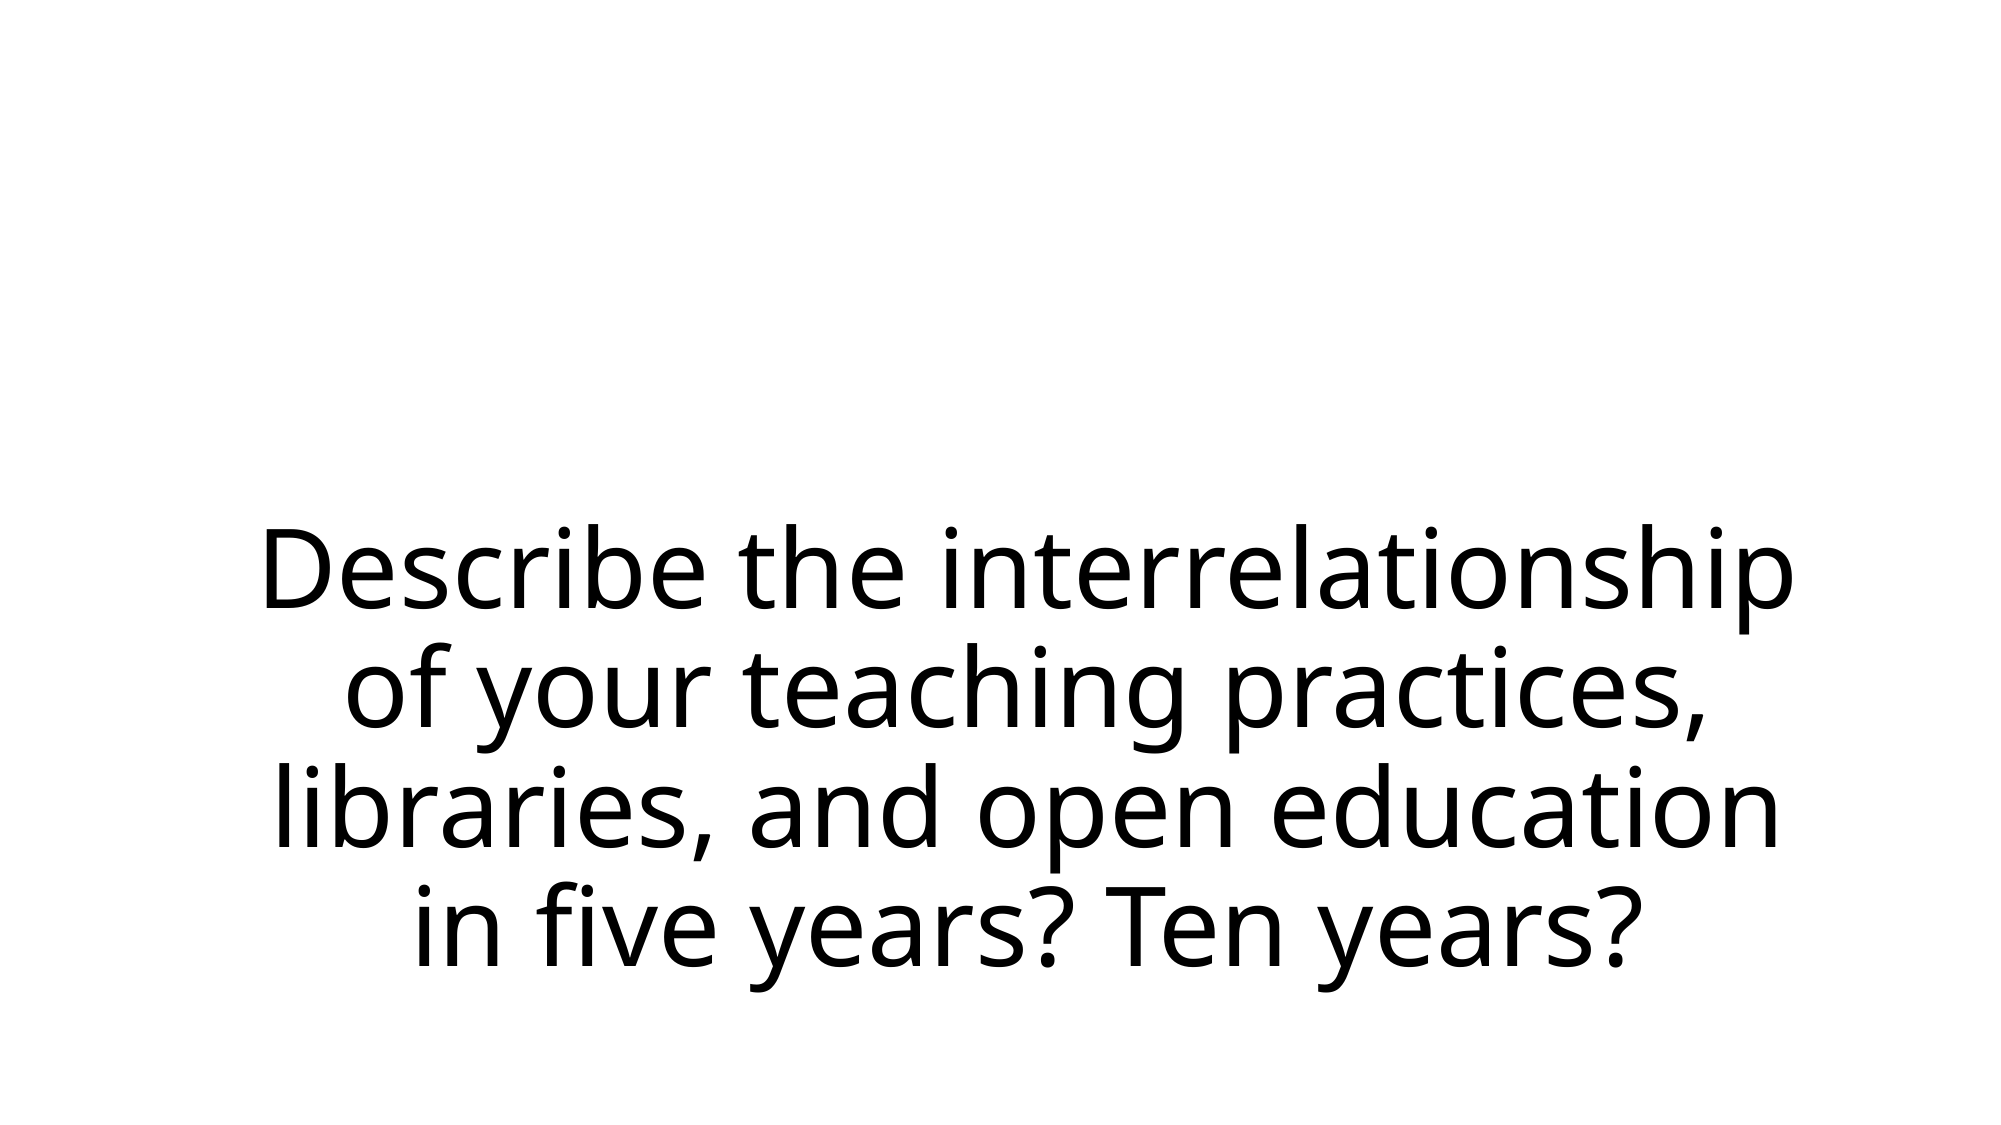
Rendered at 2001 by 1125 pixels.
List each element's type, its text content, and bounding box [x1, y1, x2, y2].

title Describe the interrelationship of your teaching practices, libraries, and open education in five years? Ten years? [192, 488, 1864, 1125]
